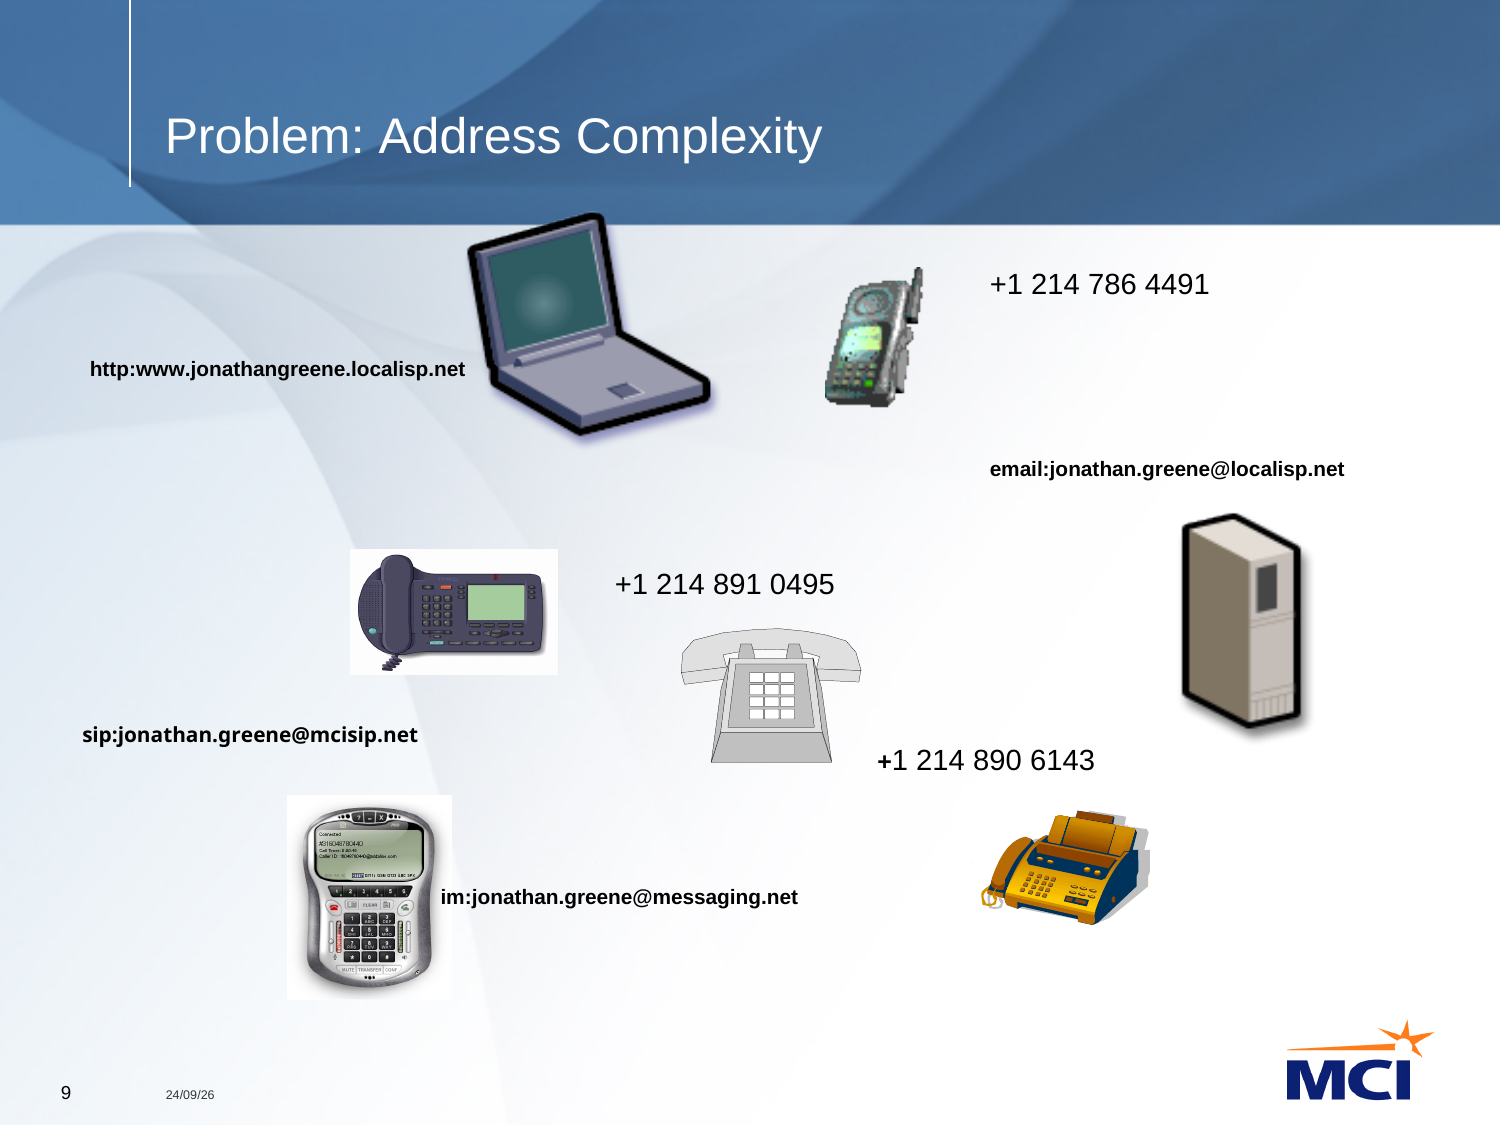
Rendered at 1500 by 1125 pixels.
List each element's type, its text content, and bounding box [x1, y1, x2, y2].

text_box +1 214 786 4491 [975, 262, 1226, 341]
text_box email:jonathan.greene@localisp.net [974, 449, 1360, 513]
text_box http:www.jonathangreene.localisp.net [74, 350, 482, 389]
text_box im:jonathan.greene@messaging.net [425, 878, 814, 941]
picture [0, 0, 1500, 1125]
text_box sip:jonathan.greene@mcisip.net [67, 712, 472, 757]
text_box Problem: Address Complexity [150, 103, 838, 172]
text_box +1 214 891 0495 [600, 562, 851, 641]
text_box +1 214 890 6143 [862, 737, 1111, 785]
text_box [681, 641, 862, 763]
